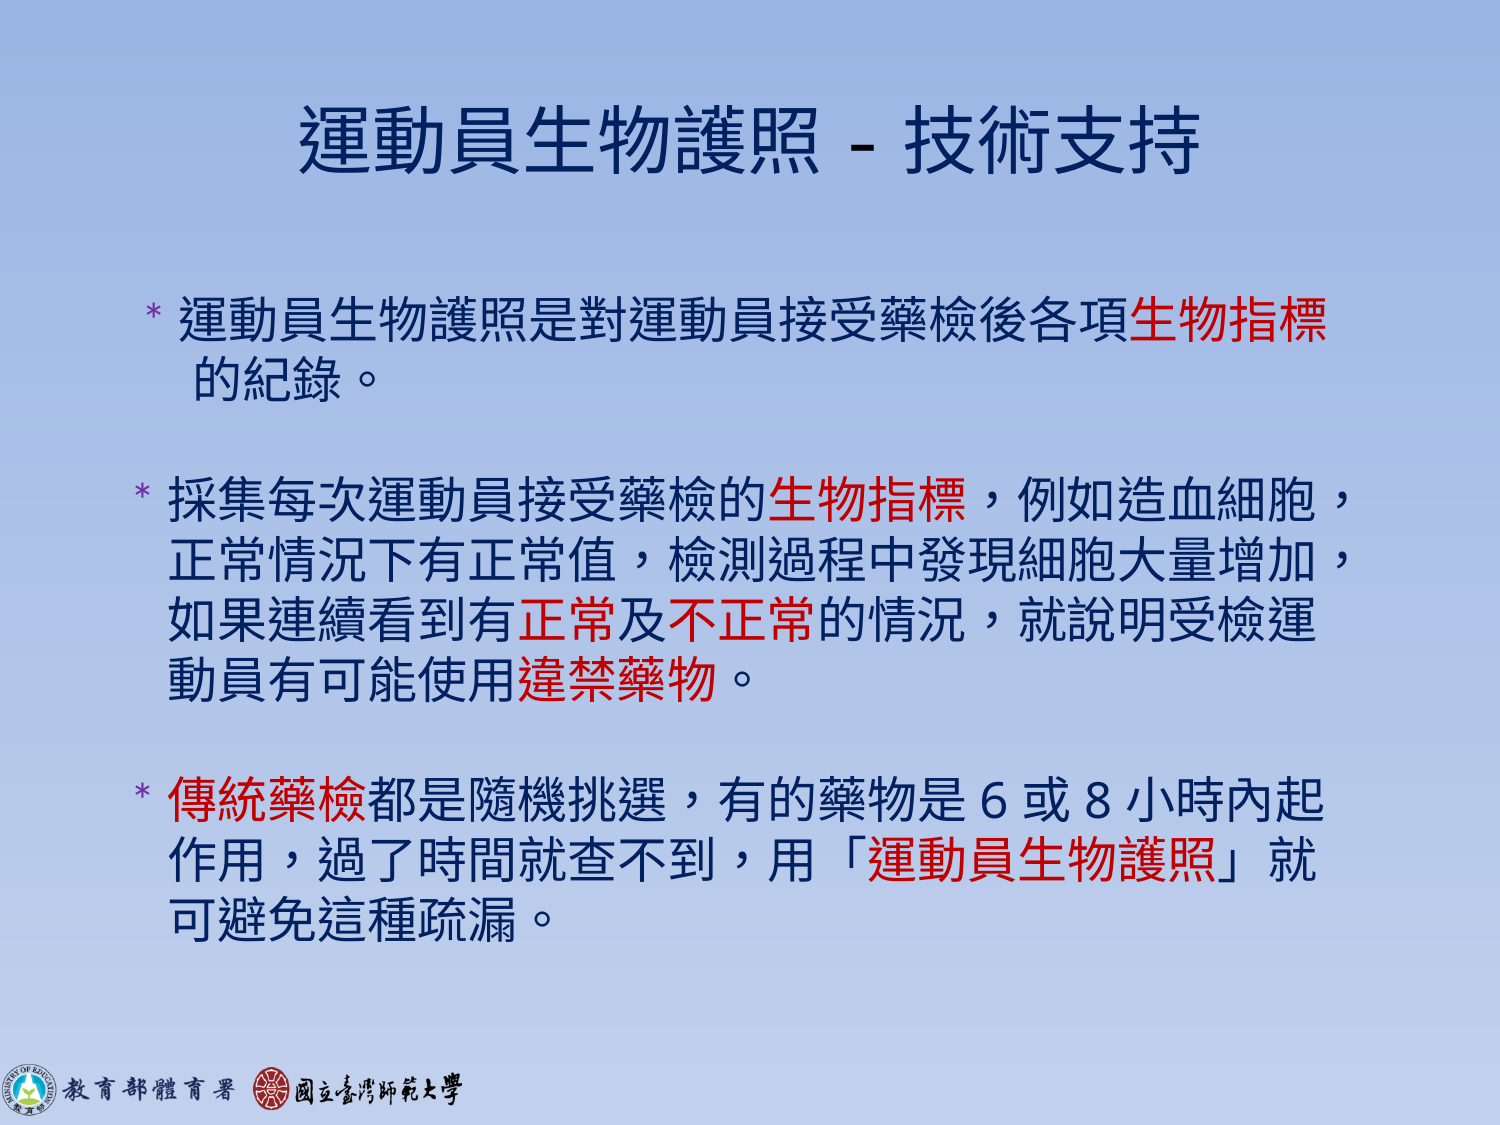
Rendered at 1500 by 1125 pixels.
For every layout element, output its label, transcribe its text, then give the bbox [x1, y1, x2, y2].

title 運動員生物護照-技術支持 [75, 45, 1426, 233]
text_box *運動員生物護照是對運動員接受藥檢後各項生物指標 的紀錄。 *採集每次運動員接受藥檢的生物指標，例如造血細胞， 正常情況下有正常值，檢測過程中發現細胞大量增加， 如果連續看到有正常及不正常的情況，就說明受檢運 動員有可能使用違禁藥物。 *傳統藥檢都是隨機挑選，有的藥物是6或8小時內起 作用，過了時間就查不到，用「運動員生物護照」就 可避免這種疏漏。 [115, 281, 1406, 956]
